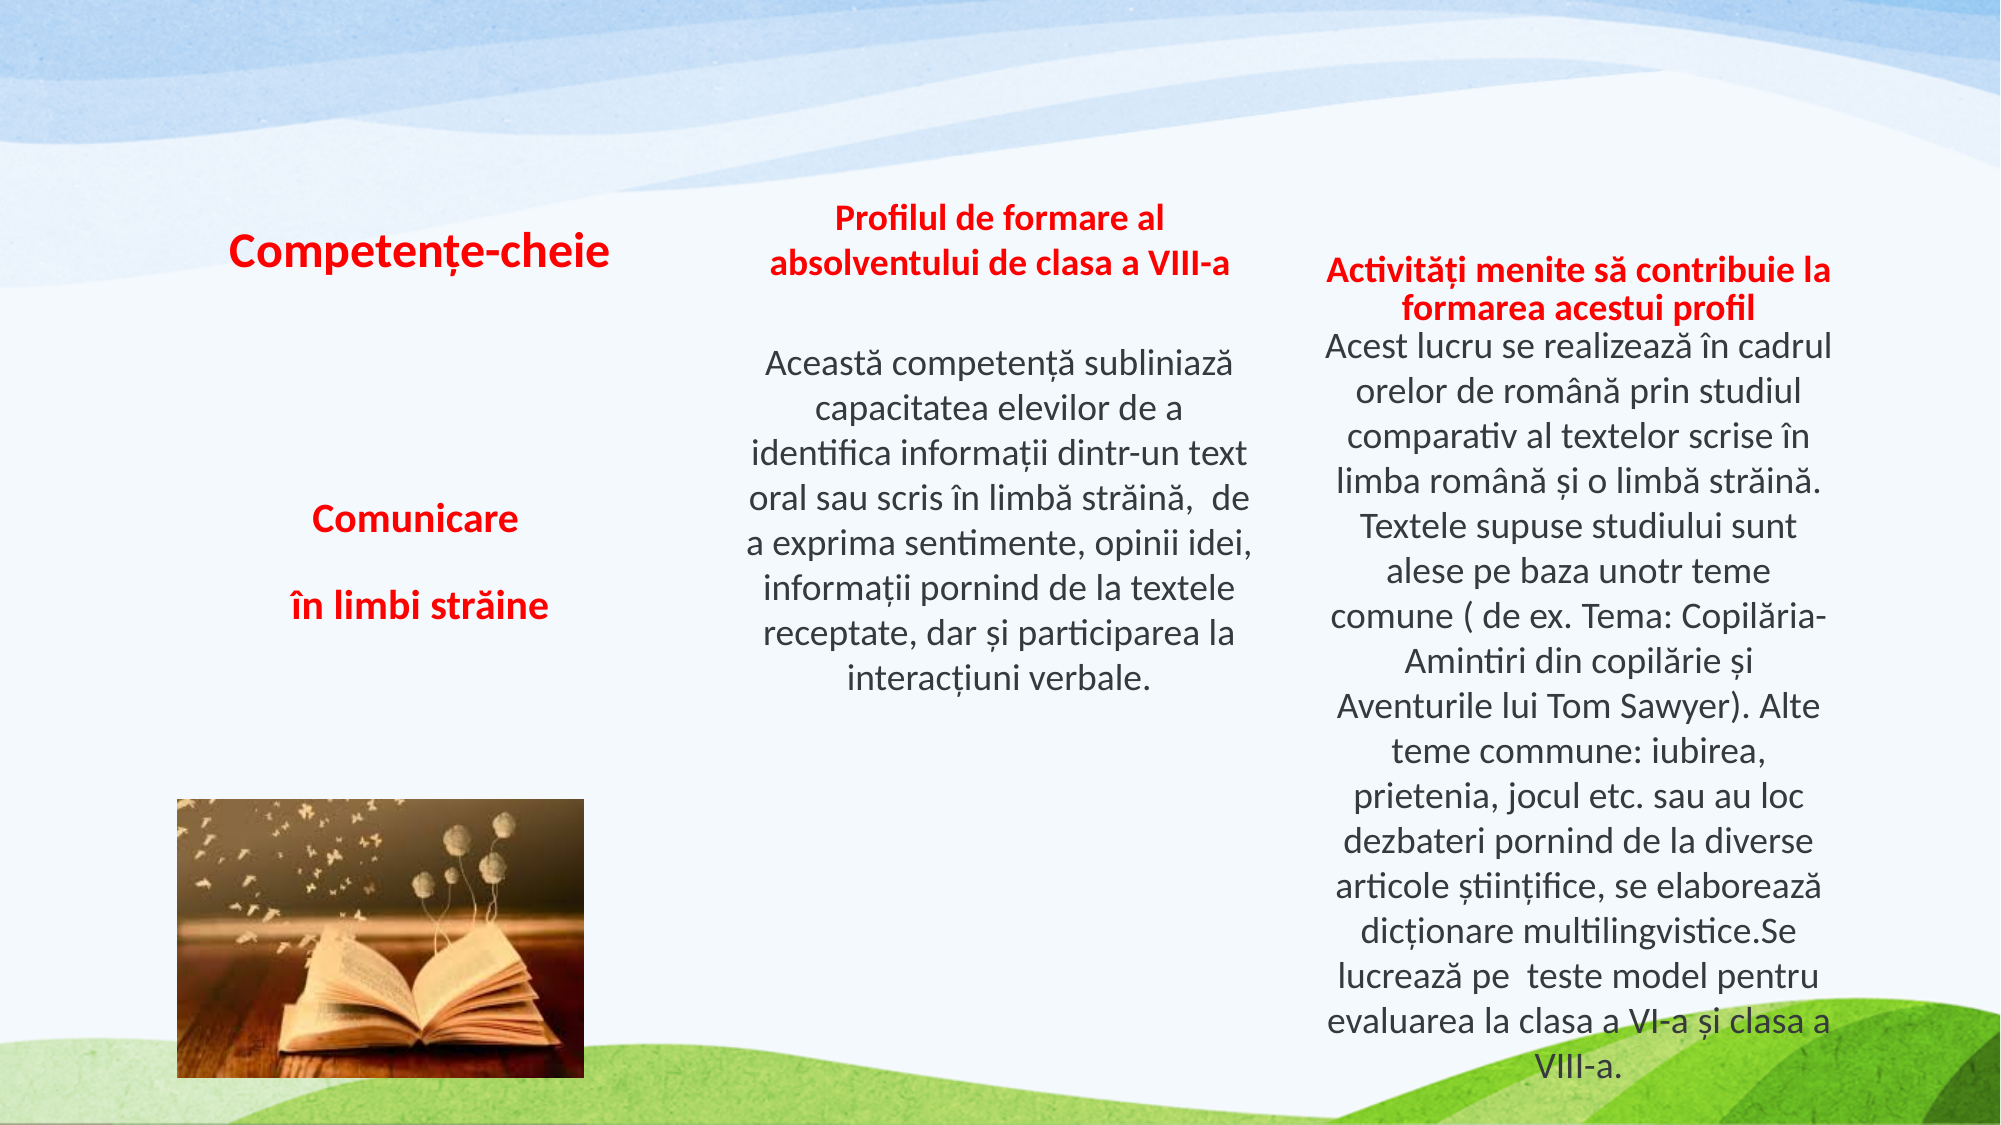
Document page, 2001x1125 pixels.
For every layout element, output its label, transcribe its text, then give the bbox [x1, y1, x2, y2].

list Acest lucru se realizează în cadrul orelor de română prin studiul comparativ al textelor scrise în limba română și o limbă străină. Textele supuse studiului sunt alese pe baza unotr teme comune ( de ex. Tema: Copilăria- Amintiri din copilărie și Aventurile lui Tom Sawyer). Alte teme commune: iubirea, prietenia, jocul etc. sau au loc dezbateri pornind de la diverse articole științifice, se elaborează dicționare multilingvistice.Se lucrează pe teste model pentru evaluarea la clasa a VI-a și clasa a VIII-a. [1307, 313, 1851, 951]
list Comunicare în limbi străine [149, 482, 692, 951]
list Competențe-cheie [149, 145, 692, 286]
picture [0, 0, 2001, 1125]
list Activități menite să contribuie la formarea acestui profil [1307, 244, 1851, 313]
list Profilul de formare al absolventului de clasa a VIII-a [730, 185, 1271, 286]
list Această competență subliniază capacitatea elevilor de a identifica informații dintr-un text oral sau scris în limbă străină, de a exprima sentimente, opinii idei, informații pornind de la textele receptate, dar și participarea la interacțiuni verbale. [728, 330, 1271, 951]
